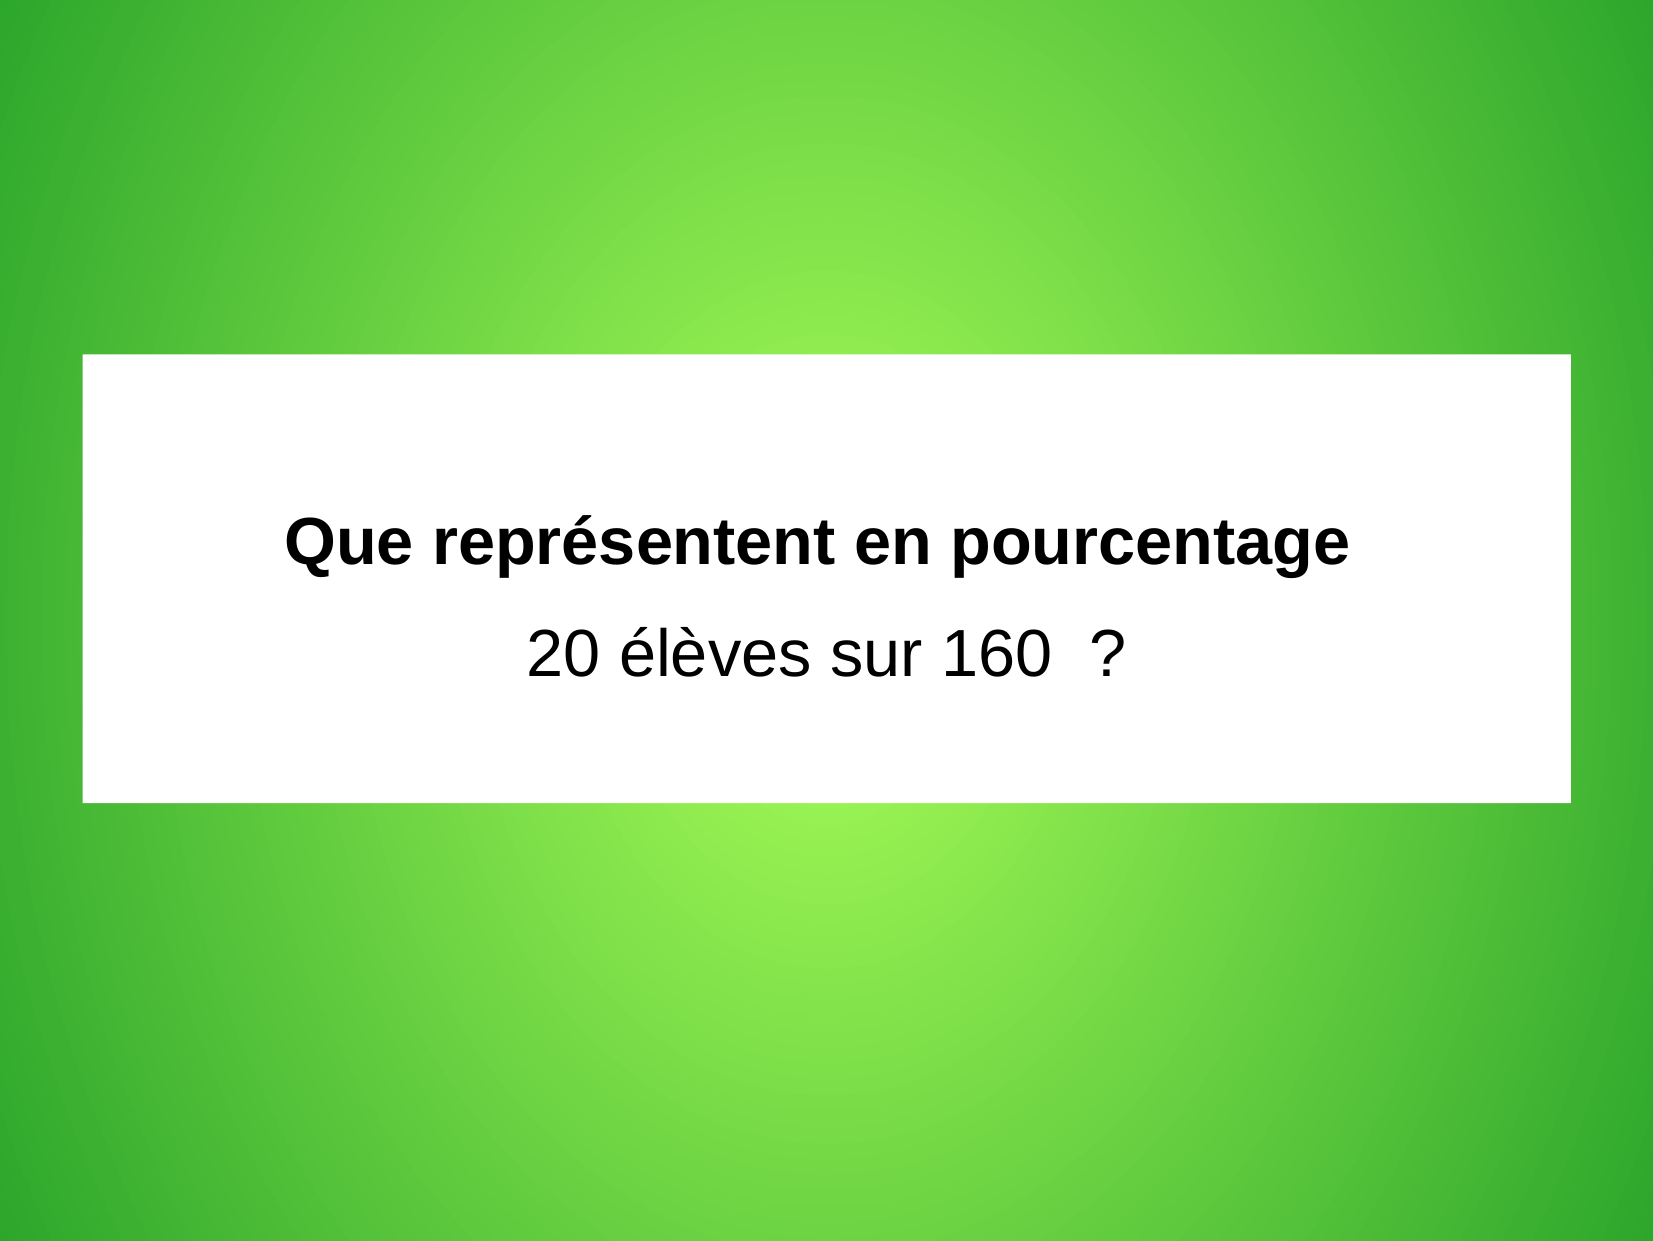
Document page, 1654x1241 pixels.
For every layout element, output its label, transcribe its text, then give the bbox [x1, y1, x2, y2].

picture [0, 0, 1654, 1241]
subtitle Que représentent en pourcentage 20 élèves sur 160 ? [82, 354, 1571, 804]
